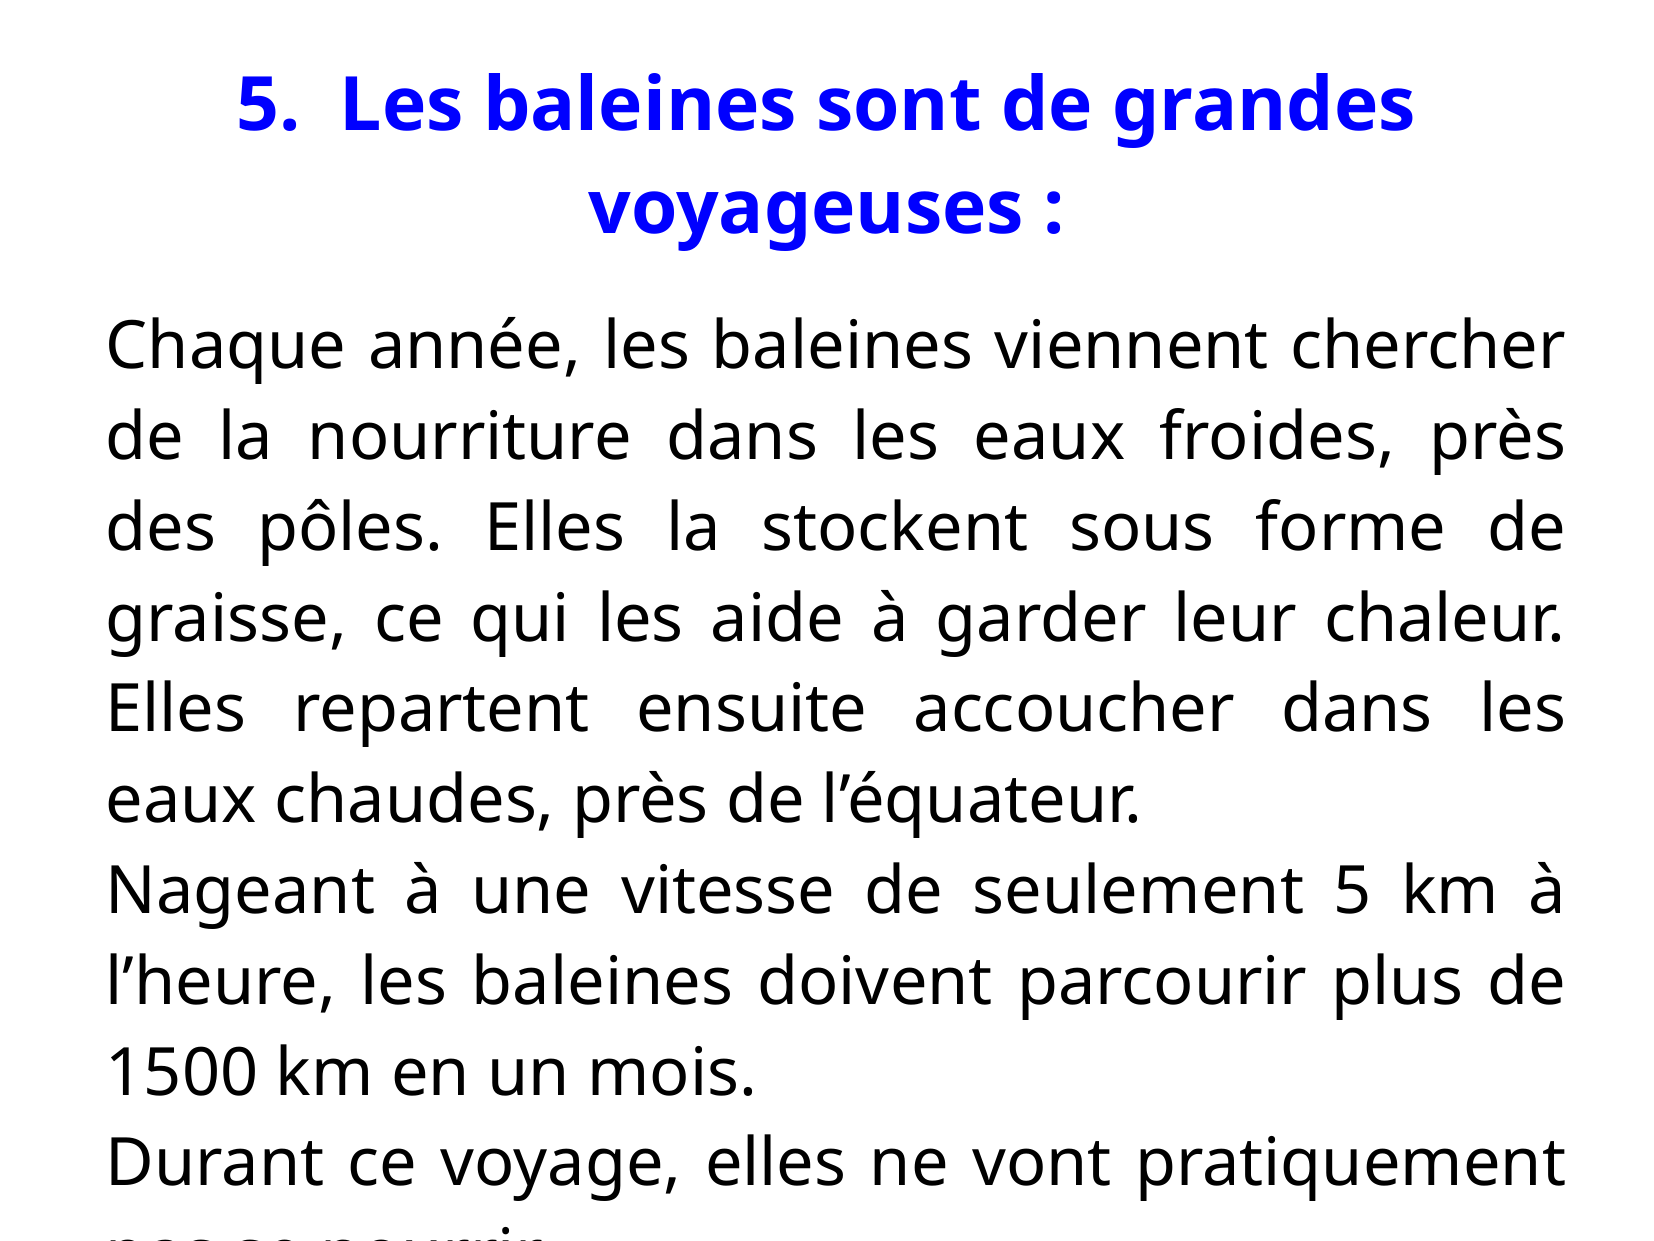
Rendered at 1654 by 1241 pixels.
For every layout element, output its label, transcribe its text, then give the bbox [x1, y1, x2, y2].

text_box Chaque année, les baleines viennent chercher de la nourriture dans les eaux froides, près des pôles. Elles la stockent sous forme de graisse, ce qui les aide à garder leur chaleur. Elles repartent ensuite accoucher dans les eaux chaudes, près de l’équateur. Nageant à une vitesse de seulement 5 km à l’heure, les baleines doivent parcourir plus de 1500 km en un mois. Durant ce voyage, elles ne vont pratiquement pas se nourrir. [90, 290, 1583, 1241]
title 5. Les baleines sont de grandes voyageuses : [82, 49, 1571, 257]
